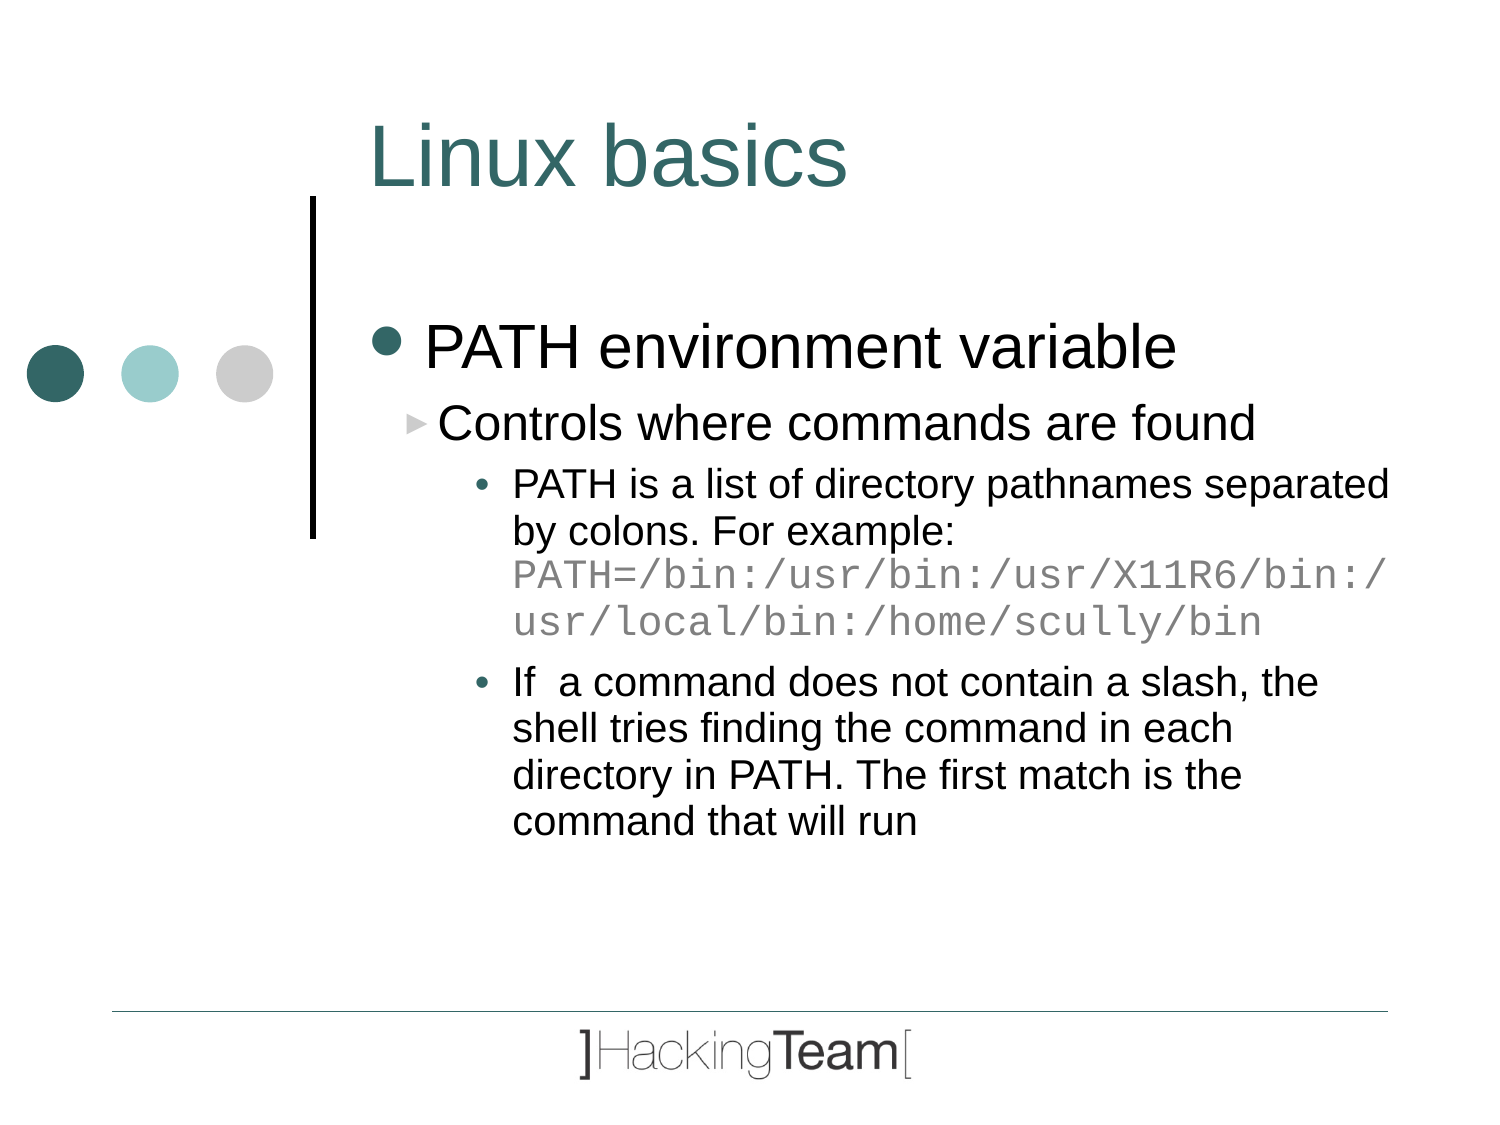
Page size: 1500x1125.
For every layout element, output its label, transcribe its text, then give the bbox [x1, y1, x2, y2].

picture [574, 1041, 916, 1084]
list PATH environment variable Controls where commands are found PATH is a list of directory pathnames separated by colons. For example: PATH=/bin:/usr/bin:/usr/X11R6/bin:/usr/local/bin:/home/scully/bin If a command does not contain a slash, the shell tries finding the command in each directory in PATH. The first match is the command that will run [249, 312, 1401, 1041]
title Linux basics [249, 38, 1401, 275]
